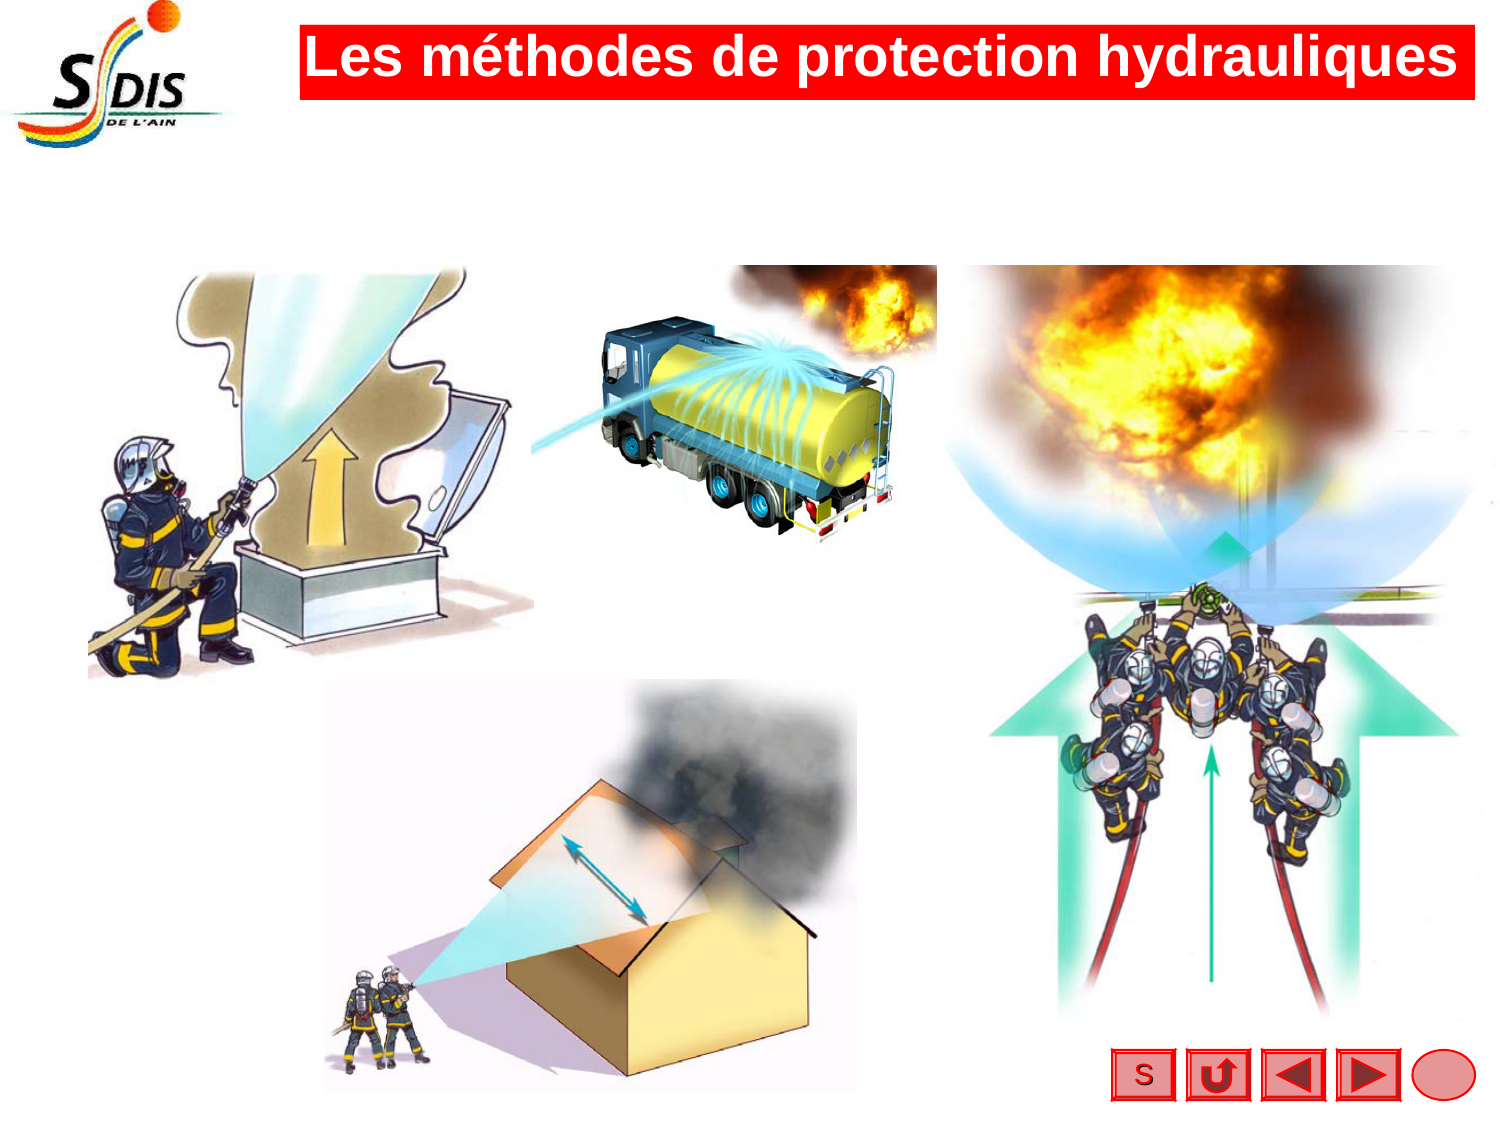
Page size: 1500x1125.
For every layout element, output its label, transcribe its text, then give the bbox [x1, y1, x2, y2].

text_box Les méthodes de protection hydrauliques [299, 24, 1475, 89]
picture [0, 0, 237, 148]
picture [88, 265, 1500, 1093]
picture [1117, 1055, 1170, 1095]
picture [1267, 1055, 1320, 1095]
text_box [1412, 1049, 1476, 1101]
picture [1192, 1055, 1245, 1095]
picture [1342, 1055, 1395, 1095]
